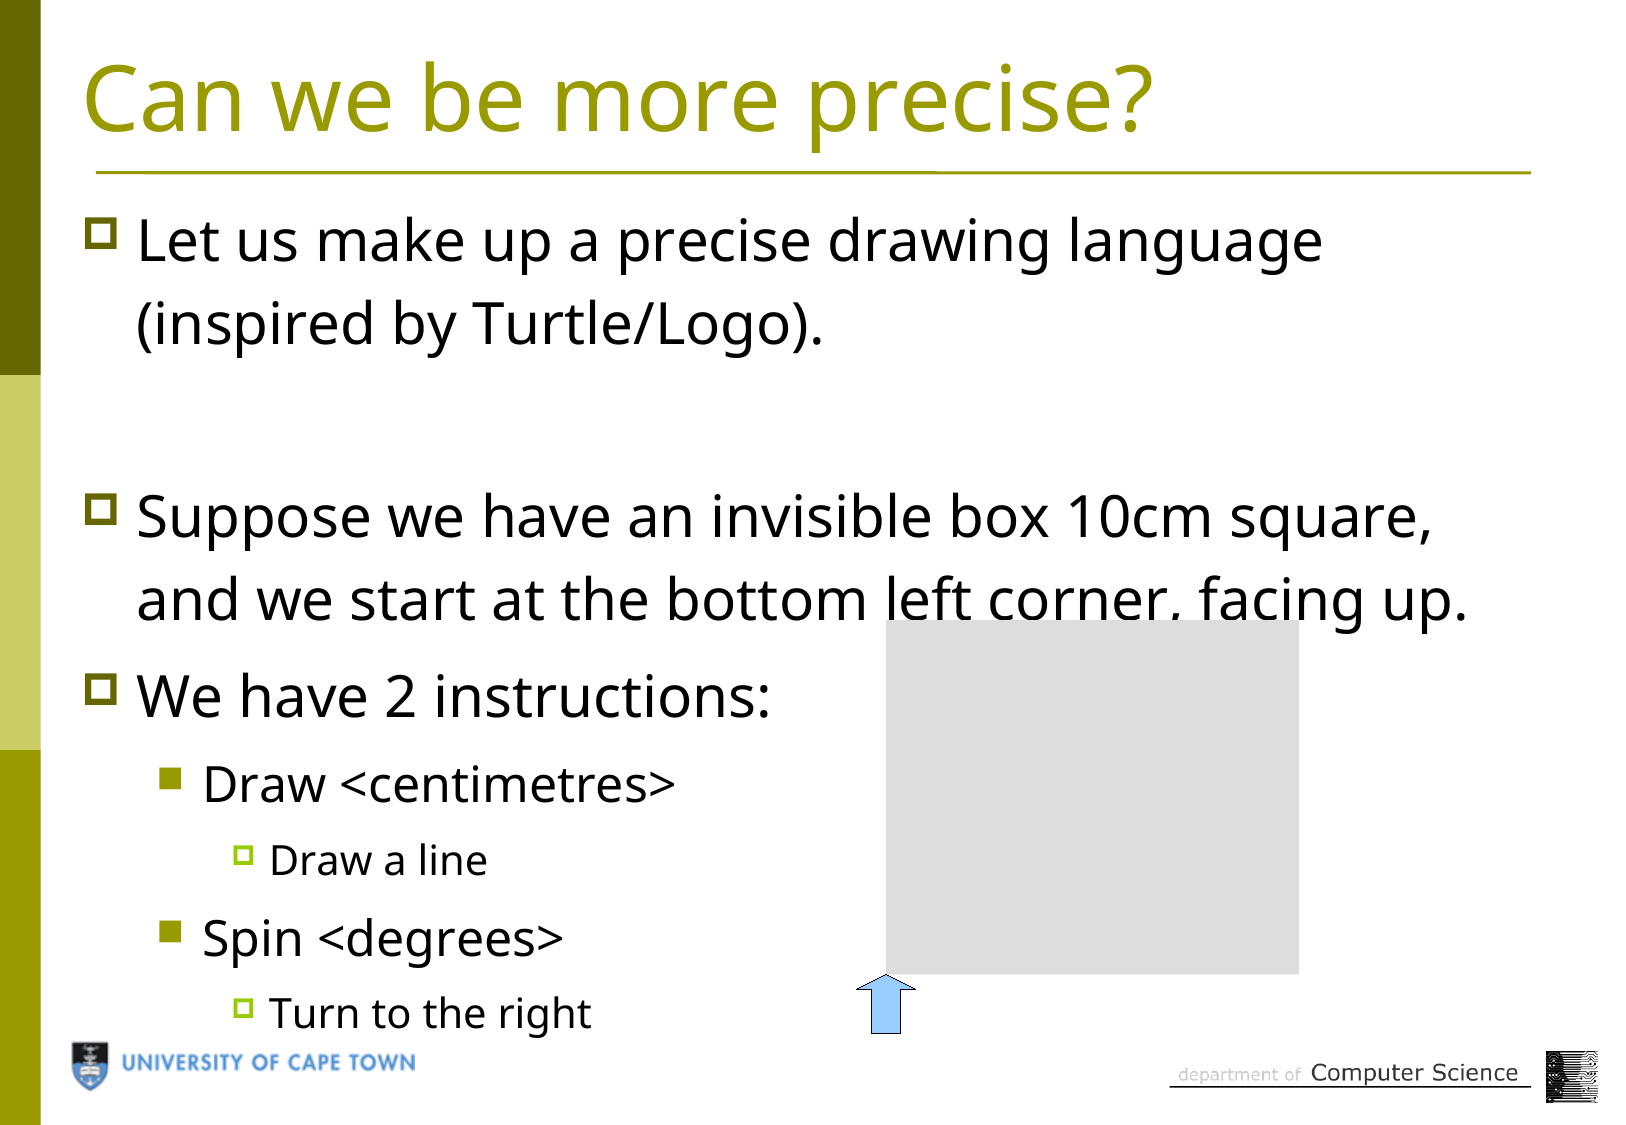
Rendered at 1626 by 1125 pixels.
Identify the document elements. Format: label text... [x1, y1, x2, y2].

picture [61, 1024, 415, 1103]
list Let us make up a precise drawing language (inspired by Turtle/Logo). Suppose we have an invisible box 10cm square, and we start at the bottom left corner, facing up. We have 2 instructions: Draw <centimetres> Draw a line Spin <degrees> Turn to the right [81, 196, 1543, 1005]
text_box [856, 620, 1300, 1034]
title Can we be more precise? [81, 29, 1543, 172]
picture [1546, 1051, 1598, 1103]
picture [1169, 1043, 1532, 1091]
